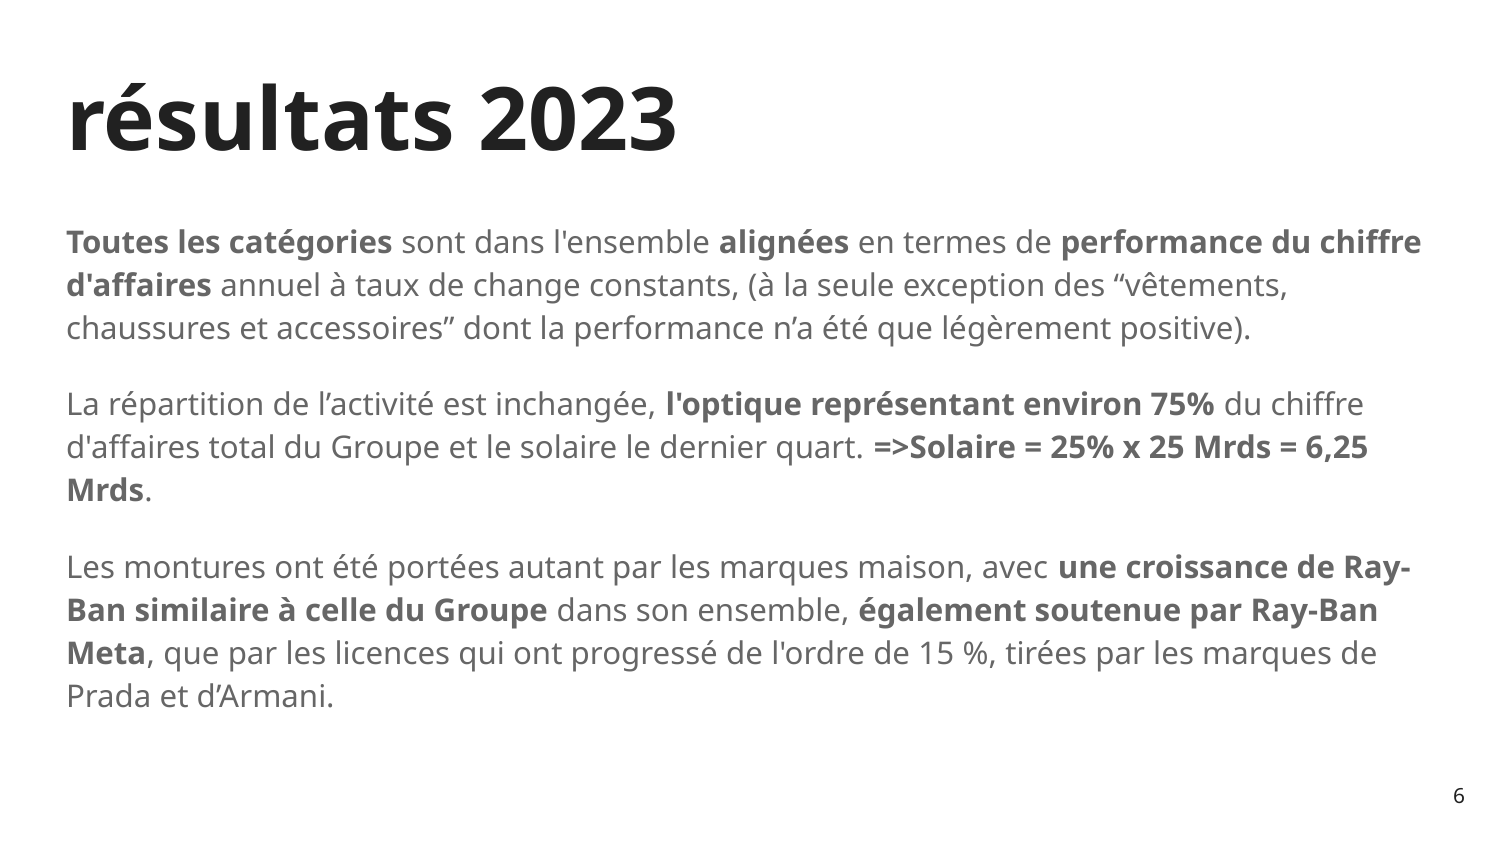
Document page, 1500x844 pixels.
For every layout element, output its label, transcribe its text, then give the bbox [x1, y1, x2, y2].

title résultats 2023 [51, 48, 1449, 180]
slide_number <number> [1389, 764, 1480, 830]
list Toutes les catégories sont dans l'ensemble alignées en termes de performance du chiffre d'affaires annuel à taux de change constants, (à la seule exception des “vêtements, chaussures et accessoires” dont la performance n’a été que légèrement positive). La répartition de l’activité est inchangée, l'optique représentant environ 75% du chiffre d'affaires total du Groupe et le solaire le dernier quart. =>Solaire = 25% x 25 Mrds = 6,25 Mrds. Les montures ont été portées autant par les marques maison, avec une croissance de Ray-Ban similaire à celle du Groupe dans son ensemble, également soutenue par Ray-Ban Meta, que par les licences qui ont progressé de l'ordre de 15 %, tirées par les marques de Prada et d’Armani. [51, 201, 1449, 815]
